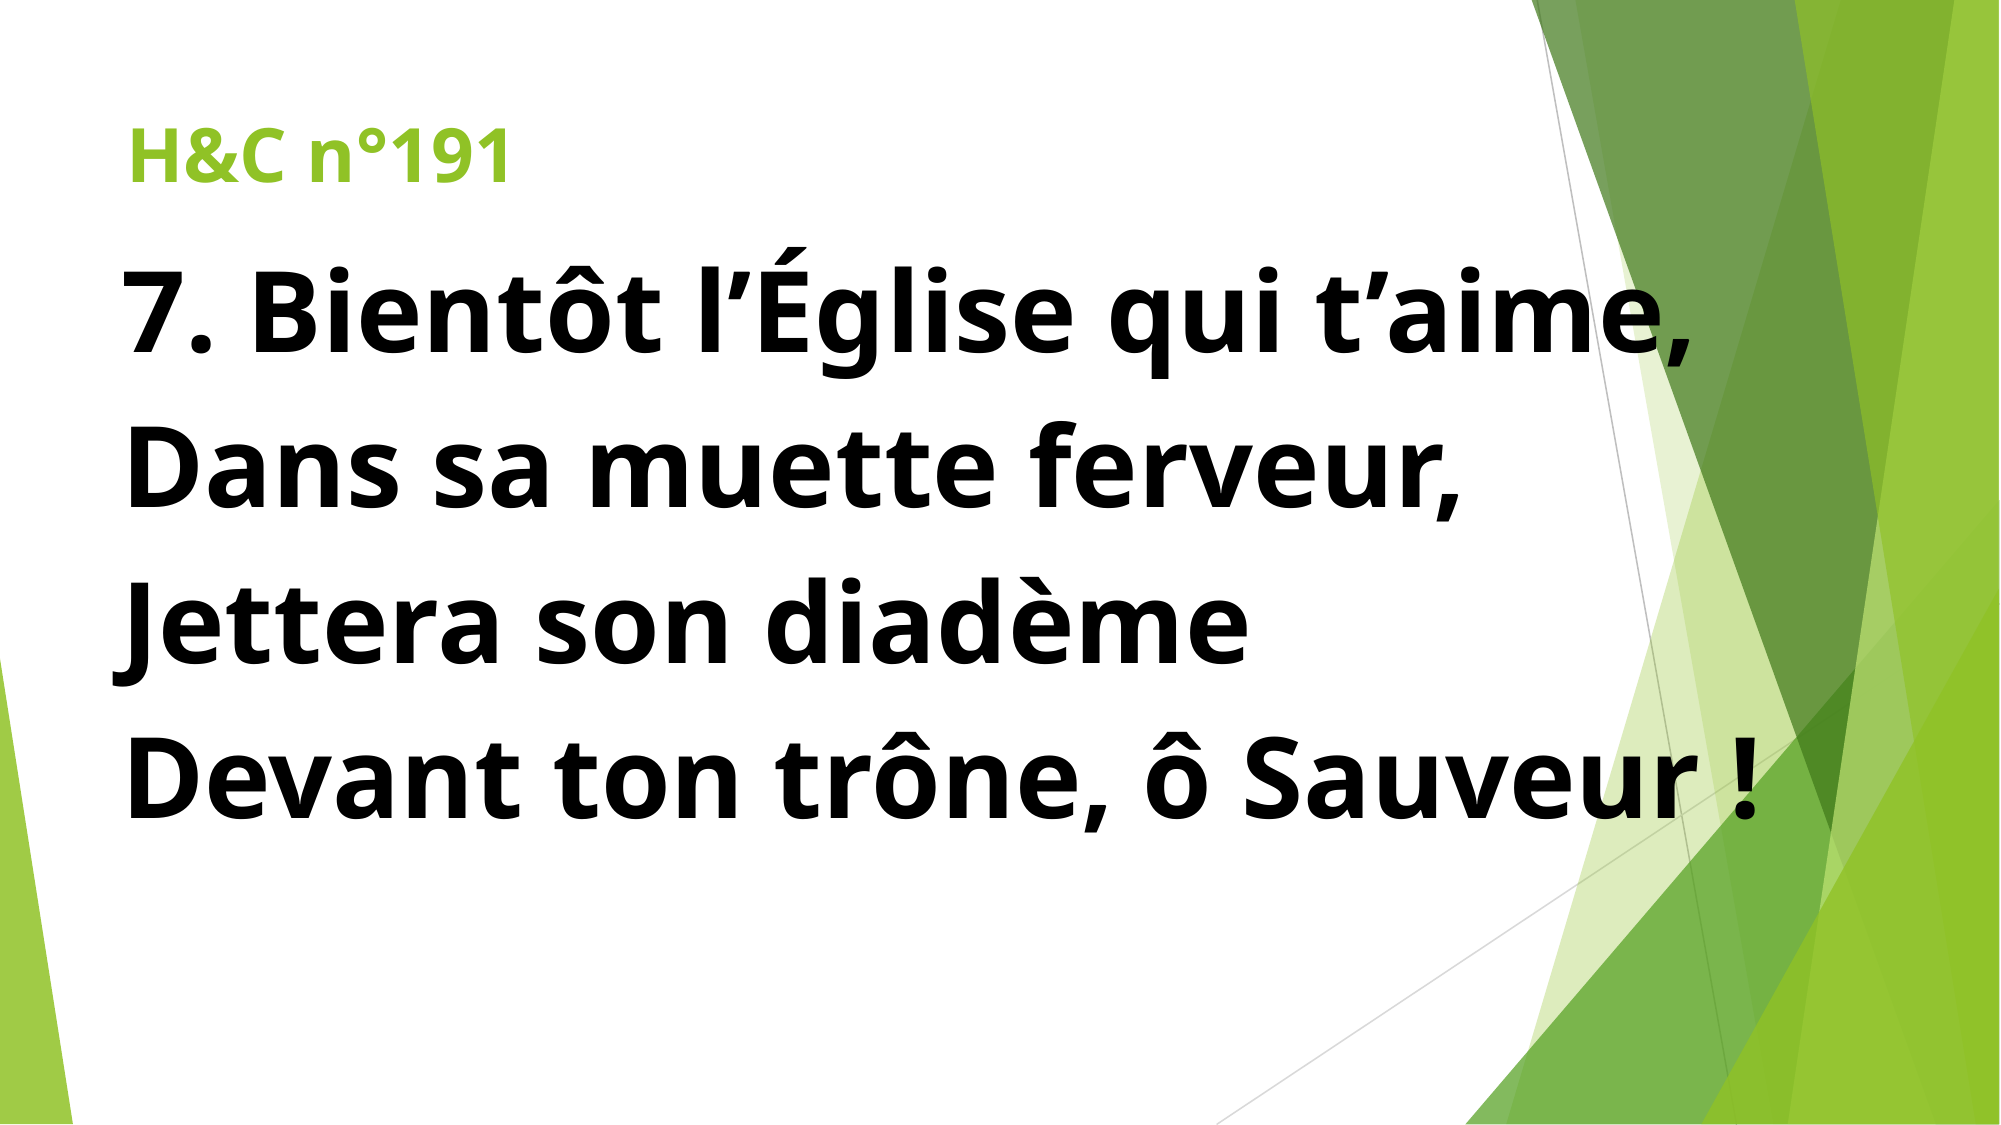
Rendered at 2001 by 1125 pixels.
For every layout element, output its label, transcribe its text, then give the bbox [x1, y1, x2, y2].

text_box 7. Bientôt l’Église qui t’aime, Dans sa muette ferveur, Jettera son diadème Devant ton trône, ô Sauveur ! [106, 212, 1961, 1074]
text_box H&C n°191 [111, 99, 1522, 212]
